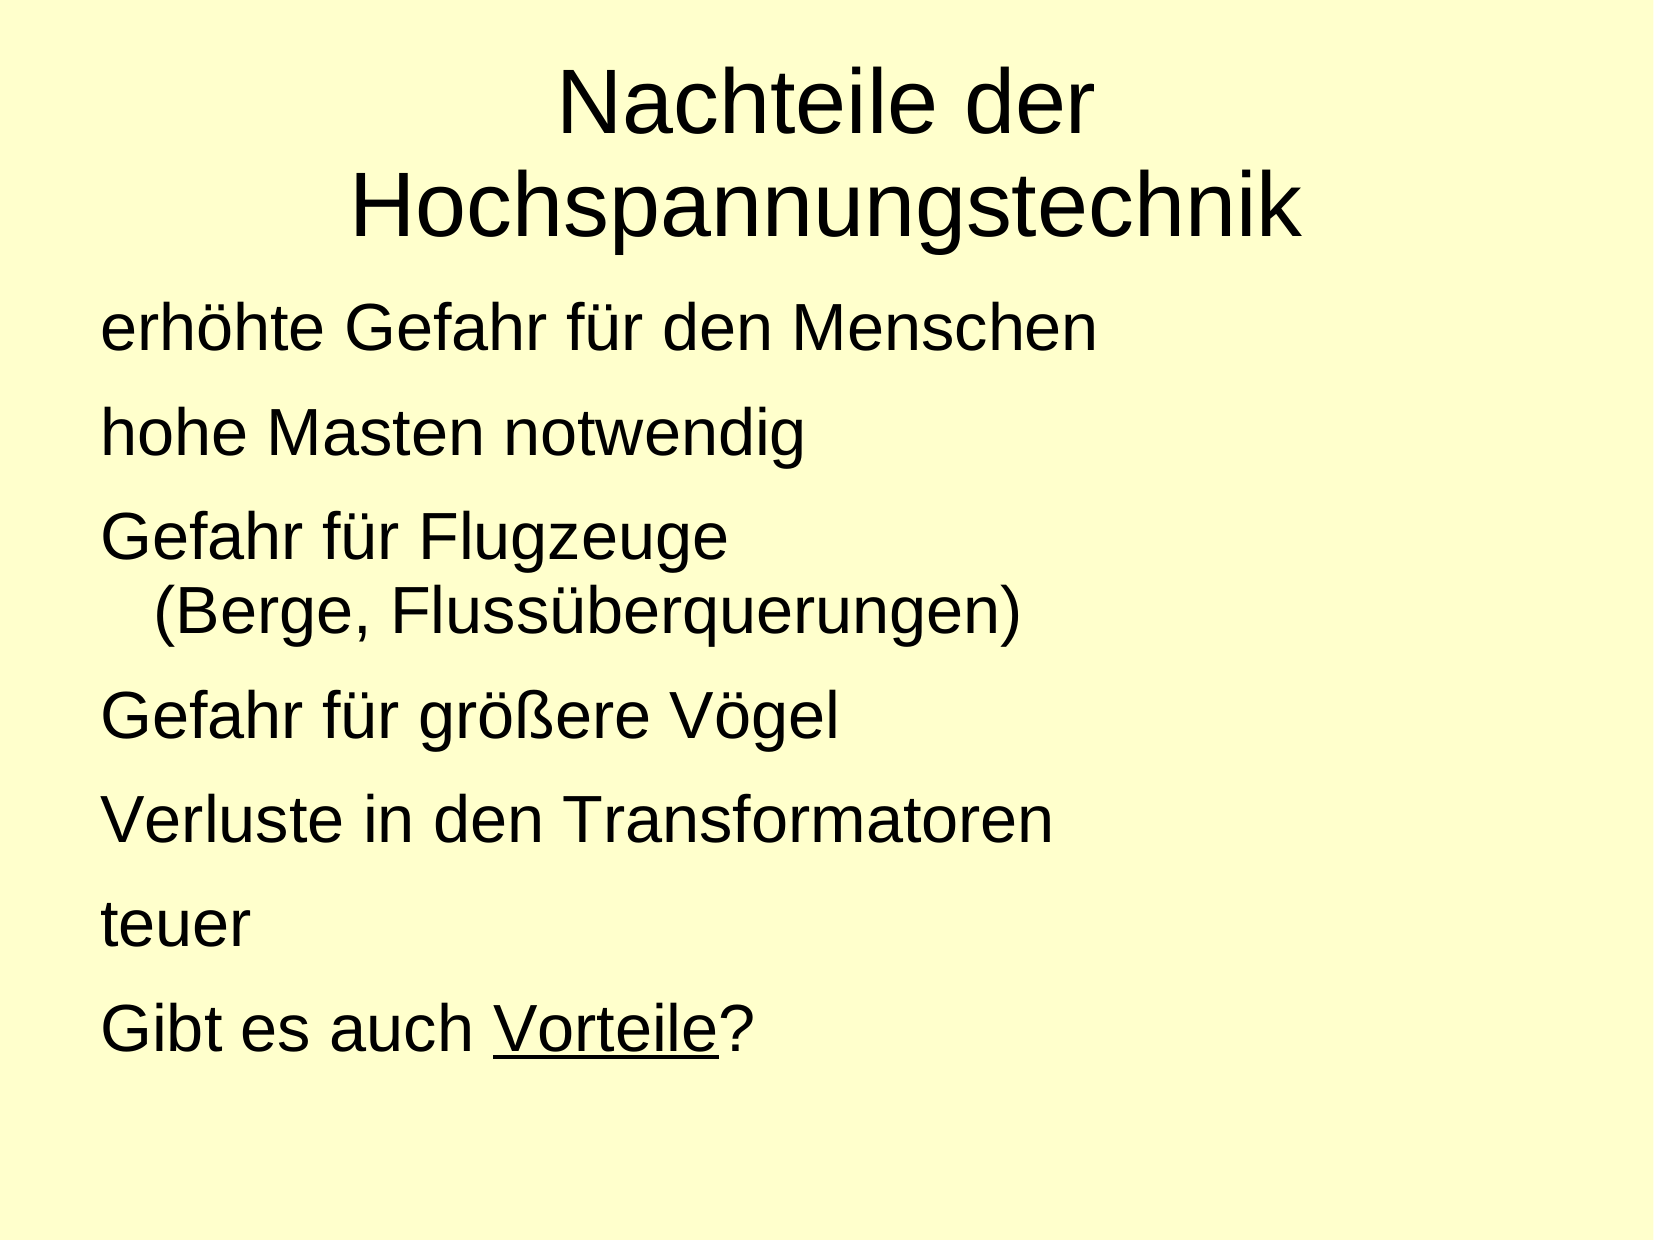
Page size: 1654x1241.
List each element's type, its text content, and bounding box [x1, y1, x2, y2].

title Nachteile der Hochspannungstechnik [82, 49, 1571, 257]
list erhöhte Gefahr für den Menschen hohe Masten notwendig Gefahr für Flugzeuge (Berge, Flussüberquerungen) Gefahr für größere Vögel Verluste in den Transformatoren teuer Gibt es auch Vorteile? [82, 290, 1571, 1109]
